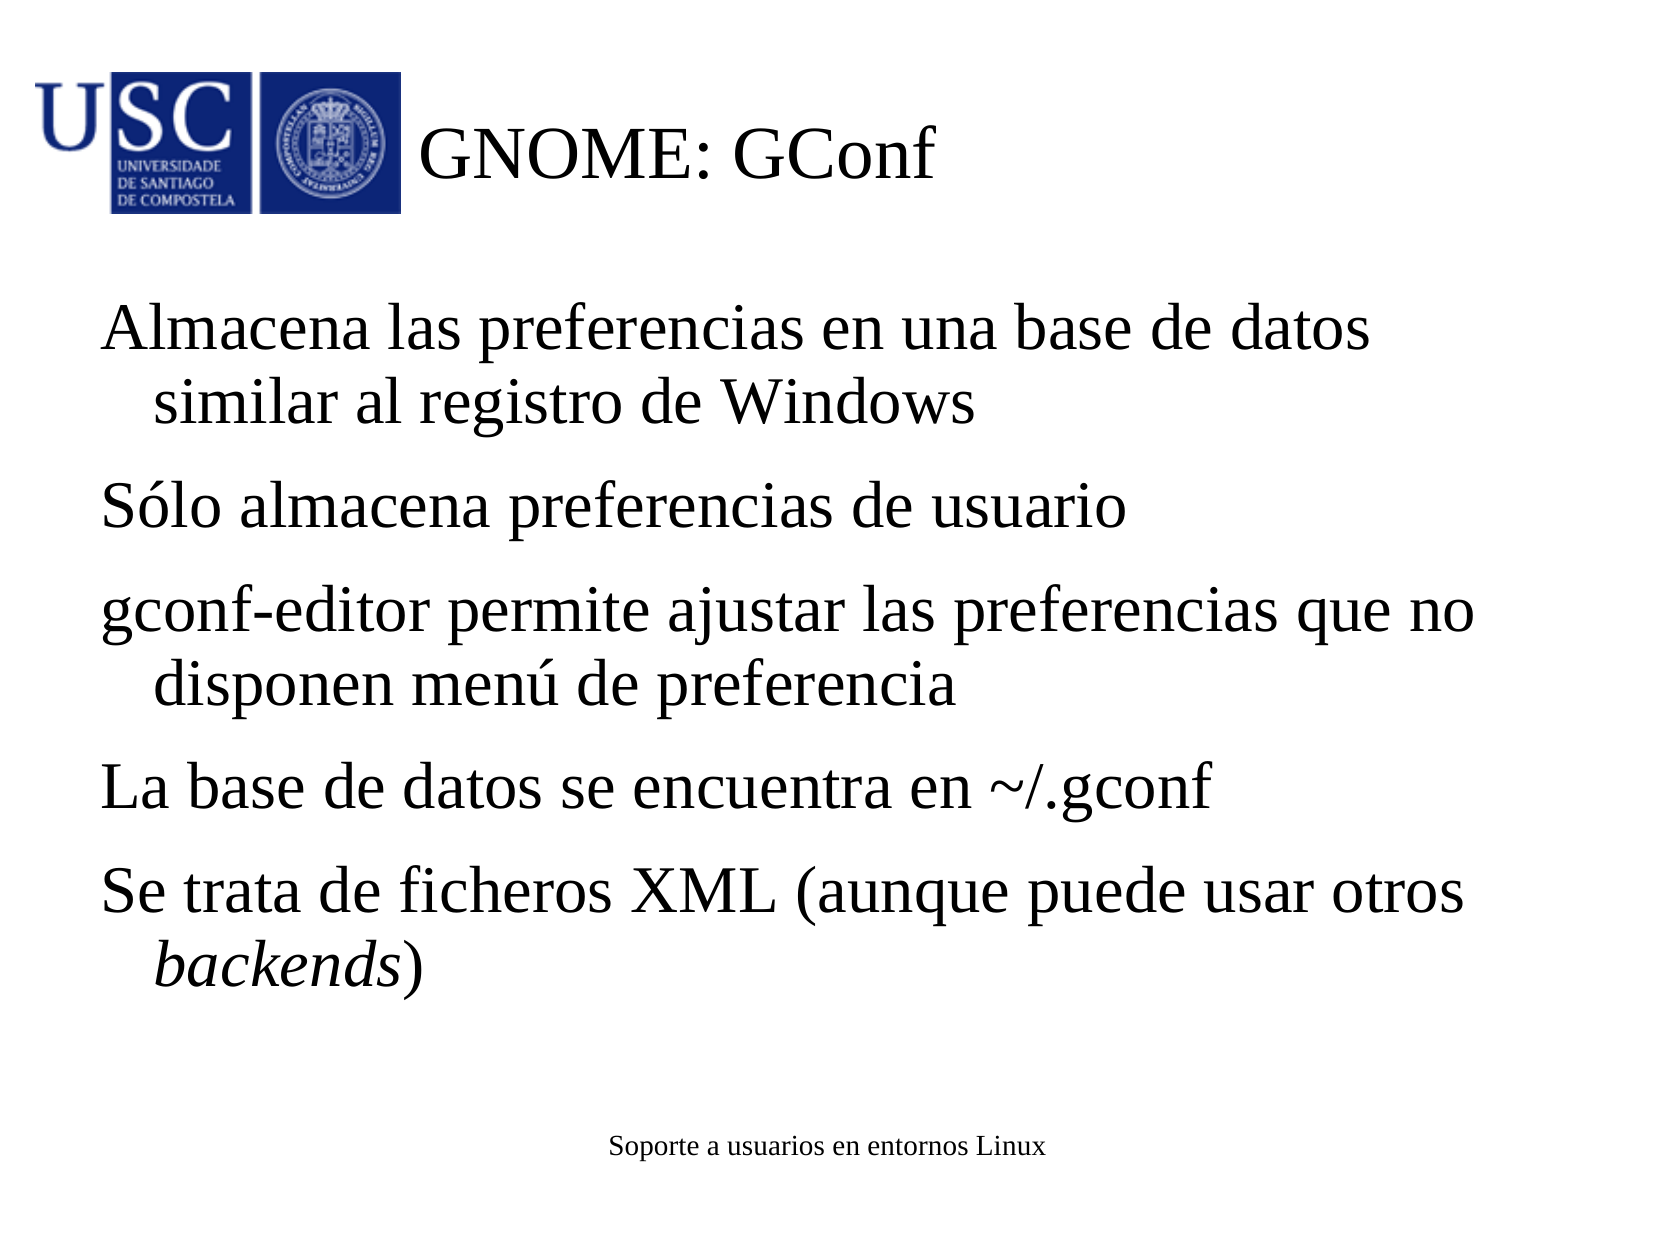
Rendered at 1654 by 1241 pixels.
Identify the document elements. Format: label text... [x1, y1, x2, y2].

picture [35, 72, 401, 214]
title GNOME: GConf [418, 49, 1571, 257]
list Almacena las preferencias en una base de datos similar al registro de Windows Sólo almacena preferencias de usuario gconf-editor permite ajustar las preferencias que no disponen menú de preferencia La base de datos se encuentra en ~/.gconf Se trata de ficheros XML (aunque puede usar otros backends) [82, 290, 1571, 1109]
